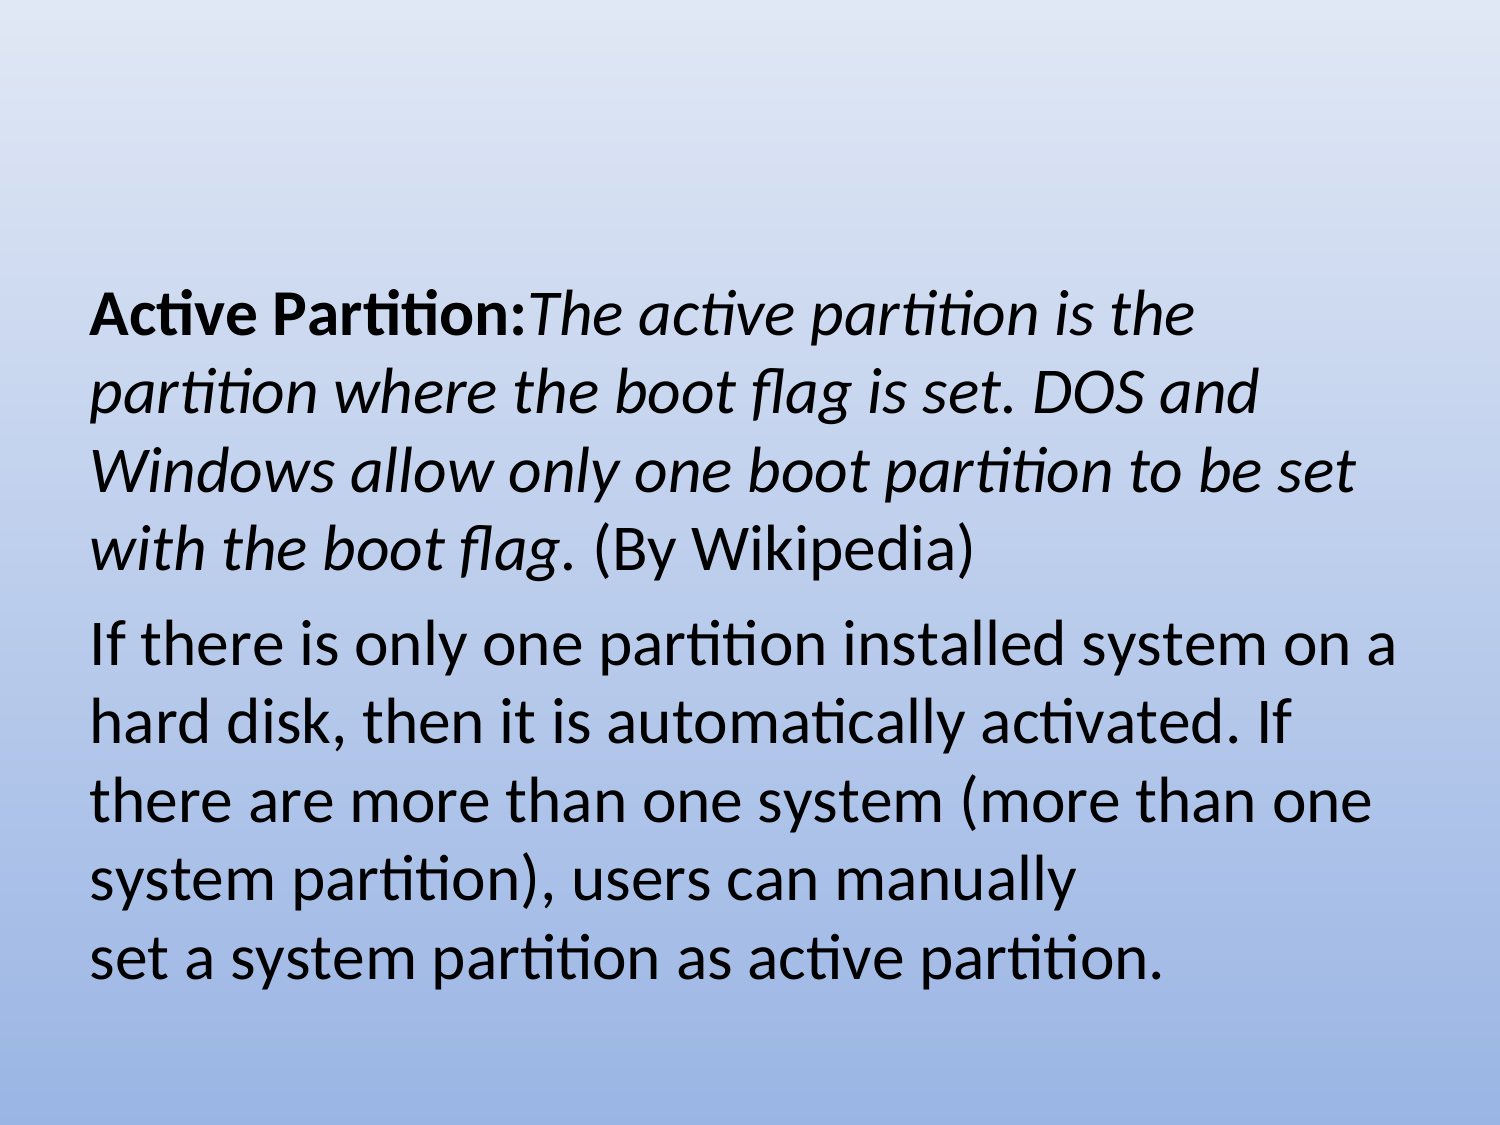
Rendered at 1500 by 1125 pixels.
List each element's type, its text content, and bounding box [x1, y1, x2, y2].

list Active Partition:The active partition is the partition where the boot flag is set. DOS and Windows allow only one boot partition to be set with the boot flag. (By Wikipedia) If there is only one partition installed system on a hard disk, then it is automatically activated. If there are more than one system (more than one system partition), users can manually set a system partition as active partition. [75, 262, 1426, 1006]
